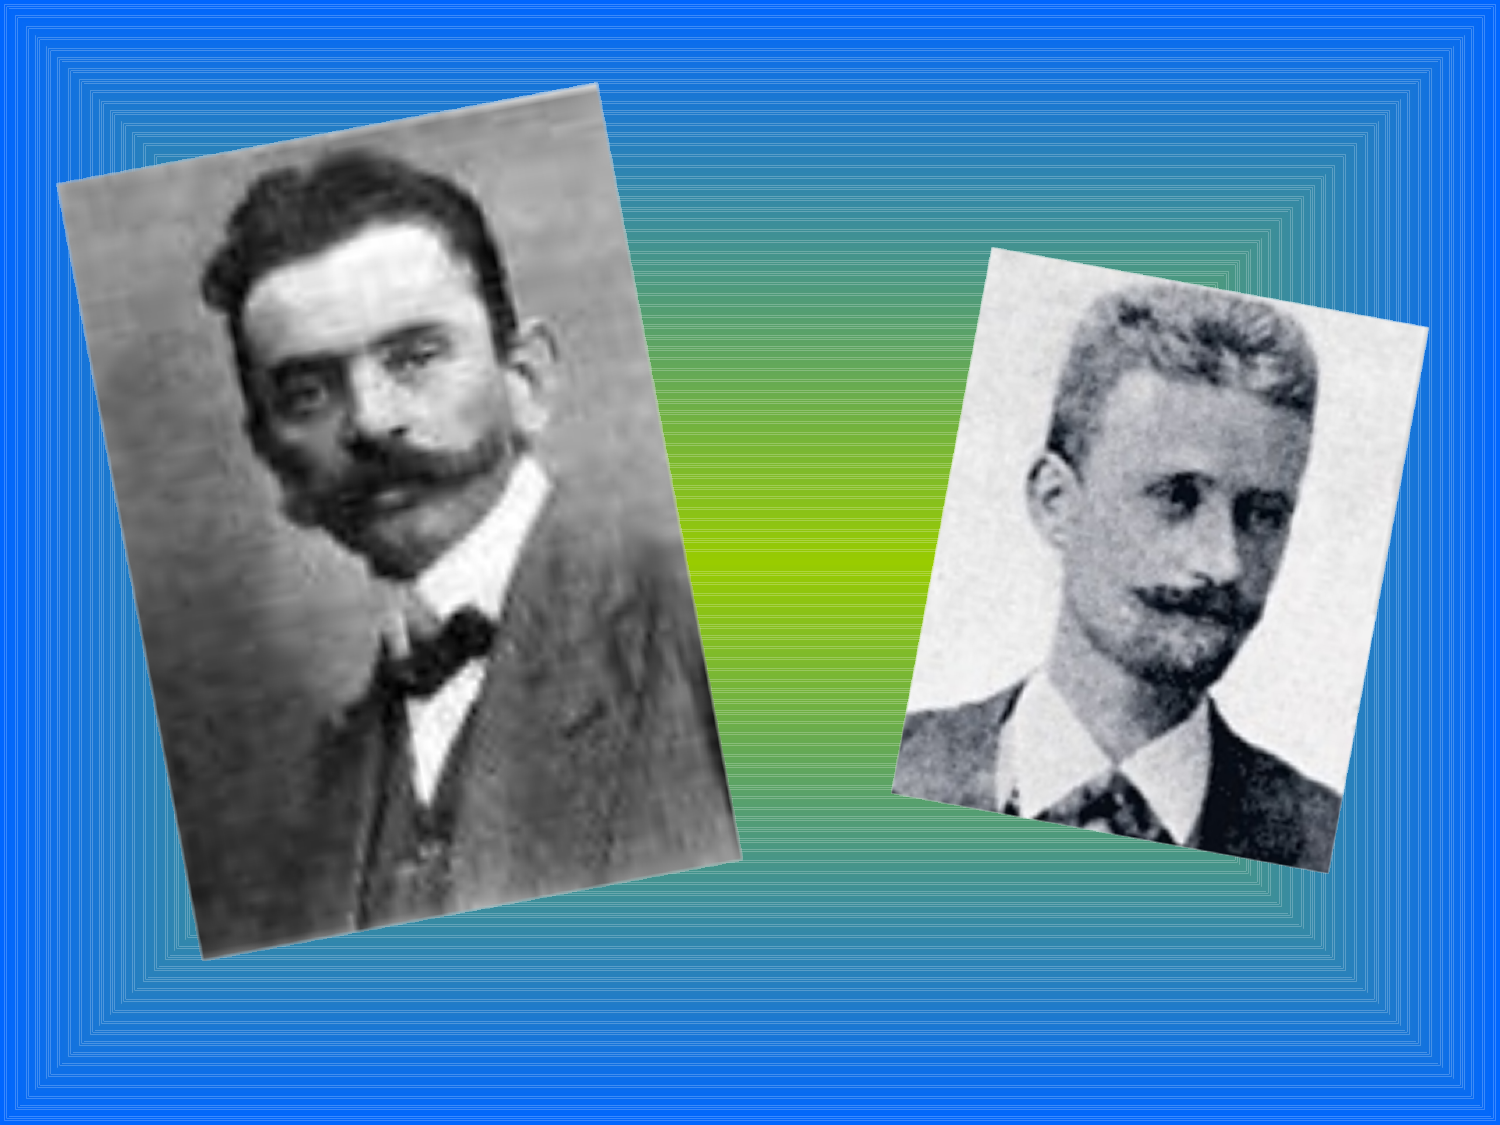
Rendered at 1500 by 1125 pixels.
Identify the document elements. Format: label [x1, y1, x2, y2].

picture [55, 81, 743, 961]
picture [890, 246, 1429, 874]
